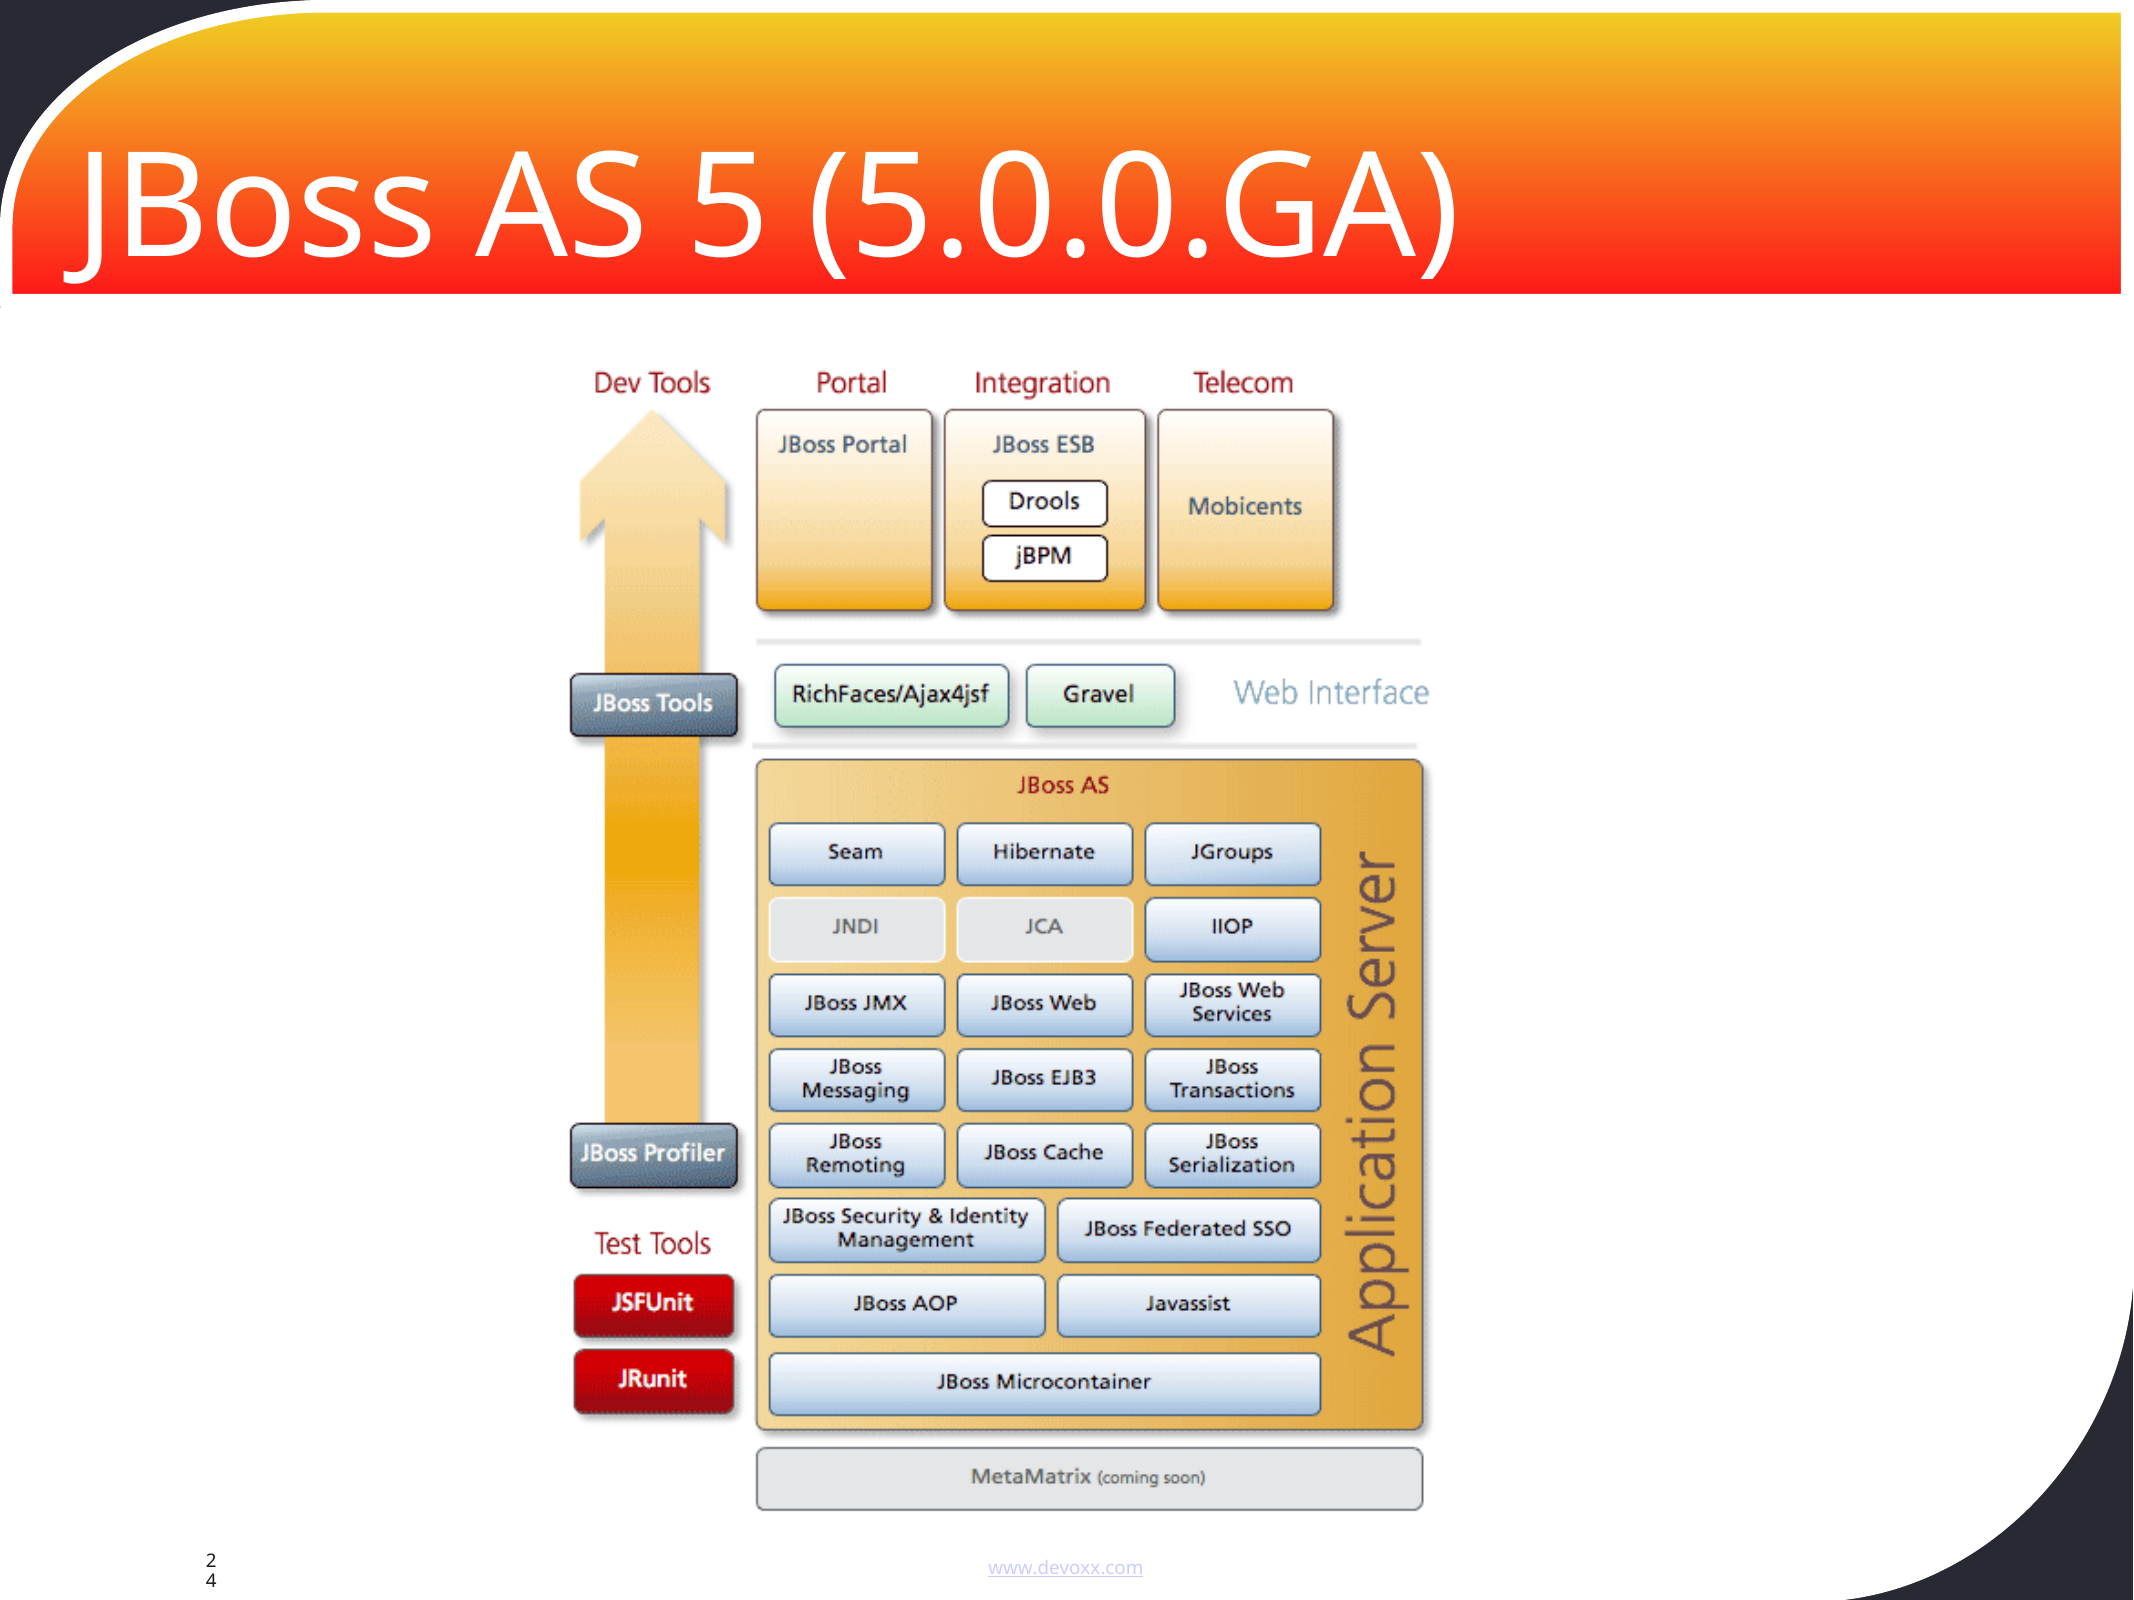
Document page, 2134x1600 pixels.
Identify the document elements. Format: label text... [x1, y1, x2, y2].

picture [565, 362, 1495, 1513]
text_box JBoss AS 5 (5.0.0.GA)‏ [75, 56, 2036, 286]
